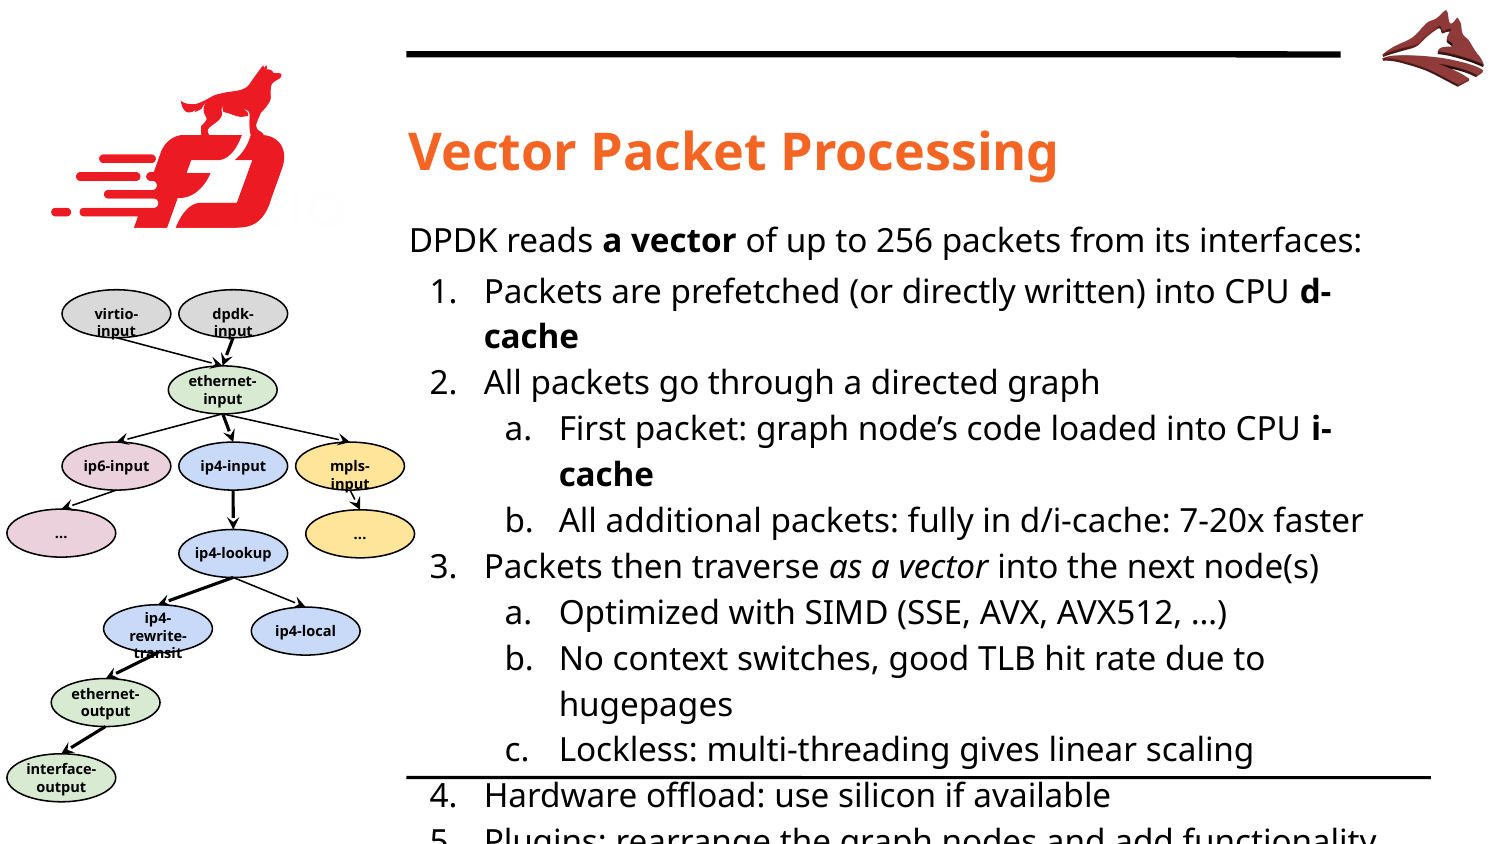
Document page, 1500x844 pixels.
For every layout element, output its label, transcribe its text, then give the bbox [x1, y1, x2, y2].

text_box ... [6, 509, 116, 557]
text_box ip4-input [178, 442, 288, 490]
title Vector Packet Processing [393, 94, 1431, 199]
text_box interface- output [6, 744, 116, 810]
text_box virtio-input [62, 289, 171, 355]
text_box ip6-input [62, 442, 171, 490]
text_box ip4-rewrite-transit [103, 594, 213, 677]
text_box ip4-local [251, 607, 361, 655]
picture [51, 65, 344, 228]
picture [1382, 10, 1484, 87]
text_box mpls-input [295, 442, 405, 508]
text_box ... [305, 509, 415, 558]
text_box ip4-lookup [178, 529, 288, 577]
list DPDK reads a vector of up to 256 packets from its interfaces: Packets are prefetched (or directly written) into CPU d-cache All packets go through a directed graph First packet: graph node’s code loaded into CPU i-cache All additional packets: fully in d/i-cache: 7-20x faster Packets then traverse as a vector into the next node(s) Optimized with SIMD (SSE, AVX, AVX512, …) No context switches, good TLB hit rate due to hugepages Lockless: multi-threading gives linear scaling Hardware offload: use silicon if available Plugins: rearrange the graph nodes and add functionality [393, 199, 1431, 756]
text_box dpdk-input [178, 289, 288, 355]
text_box ethernet- output [51, 669, 160, 735]
text_box ethernet- input [168, 357, 278, 423]
